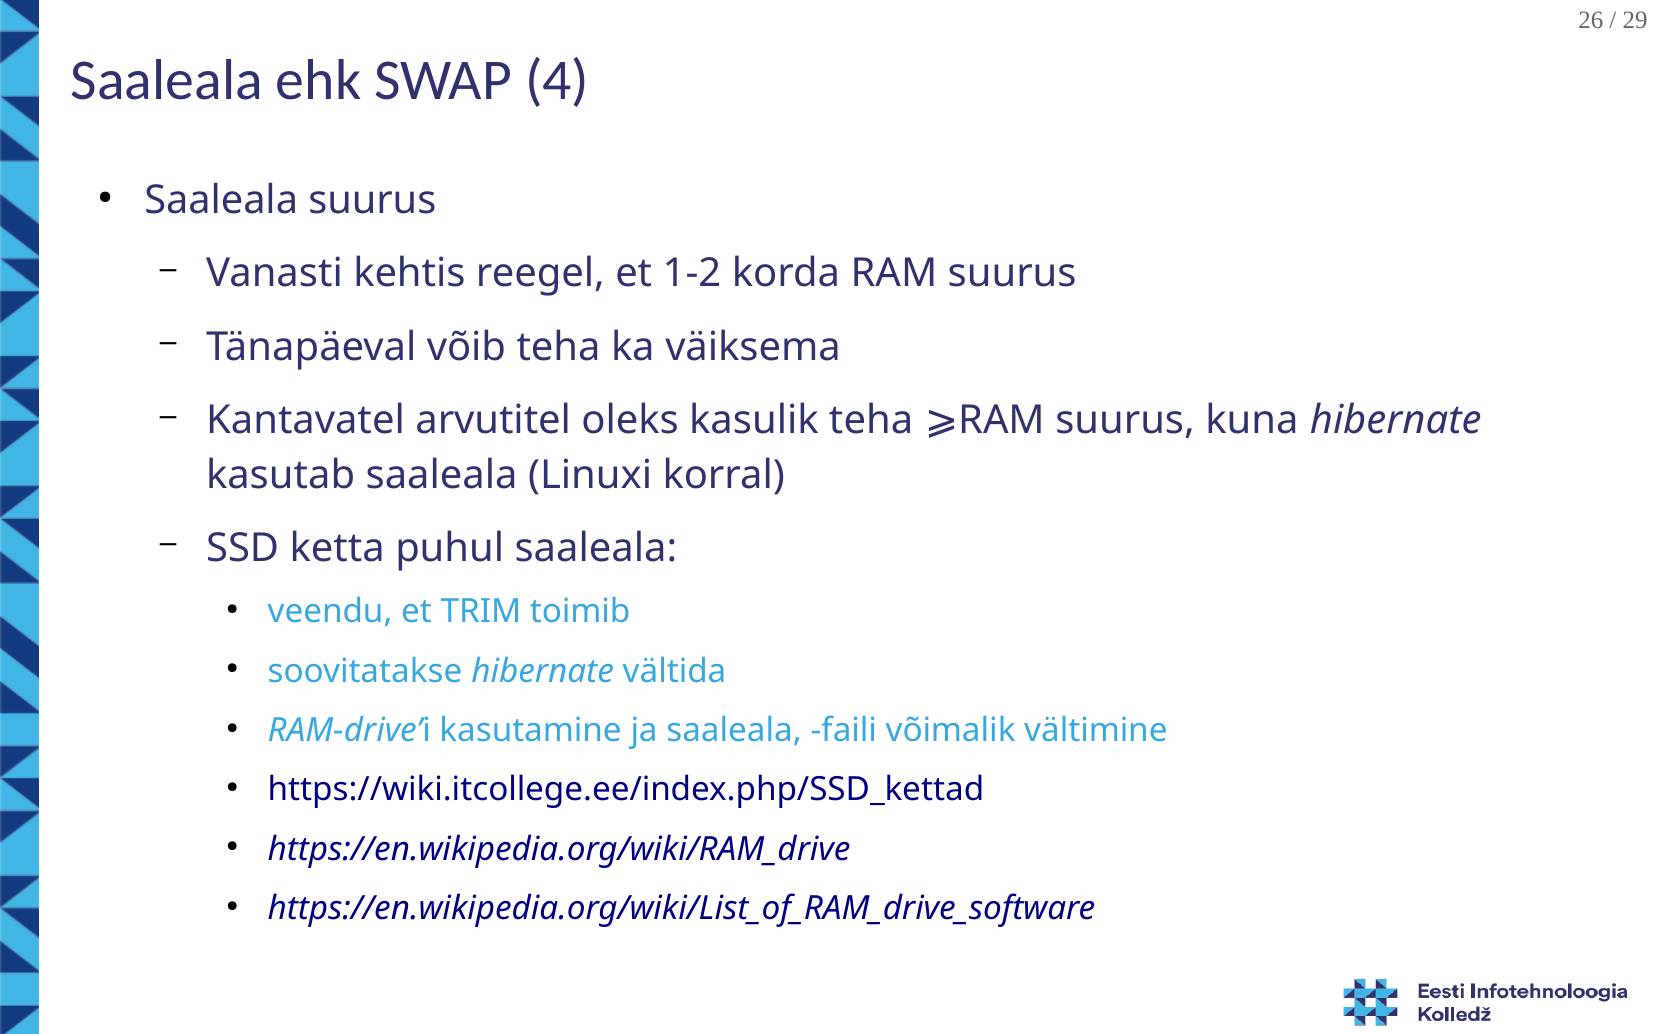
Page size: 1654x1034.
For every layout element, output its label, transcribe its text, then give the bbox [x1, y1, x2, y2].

title Saaleala ehk SWAP (4) [70, 41, 1630, 130]
list Saaleala suurus Vanasti kehtis reegel, et 1-2 korda RAM suurus Tänapäeval võib teha ka väiksema Kantavatel arvutitel oleks kasulik teha ⩾RAM suurus, kuna hibernate kasutab saaleala (Linuxi korral) SSD ketta puhul saaleala: veendu, et TRIM toimib soovitatakse hibernate vältida RAM-drive’i kasutamine ja saaleala, -faili võimalik vältimine https://wiki.itcollege.ee/index.php/SSD_kettad https://en.wikipedia.org/wiki/RAM_drive https://en.wikipedia.org/wiki/List_of_RAM_drive_software [82, 170, 1625, 938]
